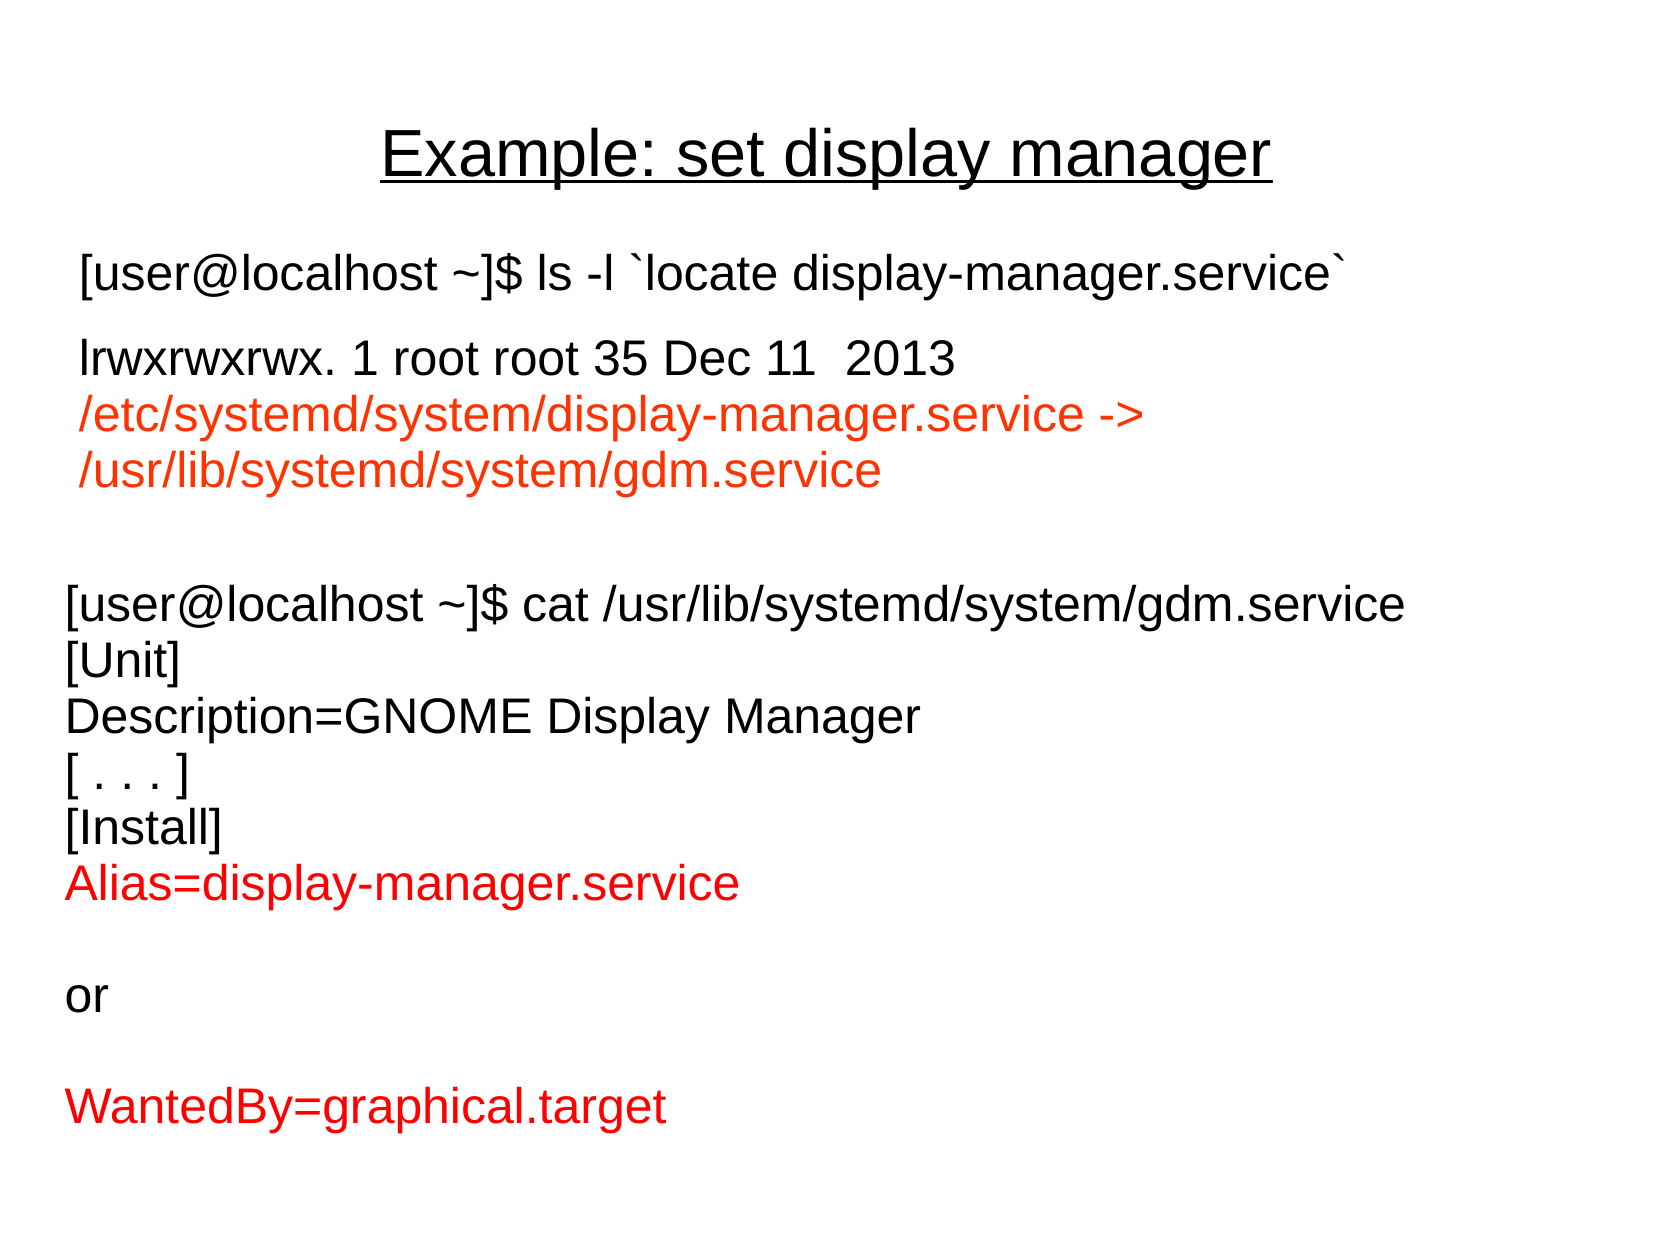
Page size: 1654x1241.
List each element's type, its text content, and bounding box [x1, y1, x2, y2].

title Example: set display manager [82, 49, 1571, 257]
list [user@localhost ~]$ ls -l `locate display-manager.service` lrwxrwxrwx. 1 root root 35 Dec 11 2013 /etc/systemd/system/display-manager.service -> /usr/lib/systemd/system/gdm.service [78, 245, 1568, 541]
text_box [user@localhost ~]$ cat /usr/lib/systemd/system/gdm.service [Unit] Description=GNOME Display Manager [ . . . ] [Install] Alias=display-manager.service or WantedBy=graphical.target [49, 569, 1550, 1142]
